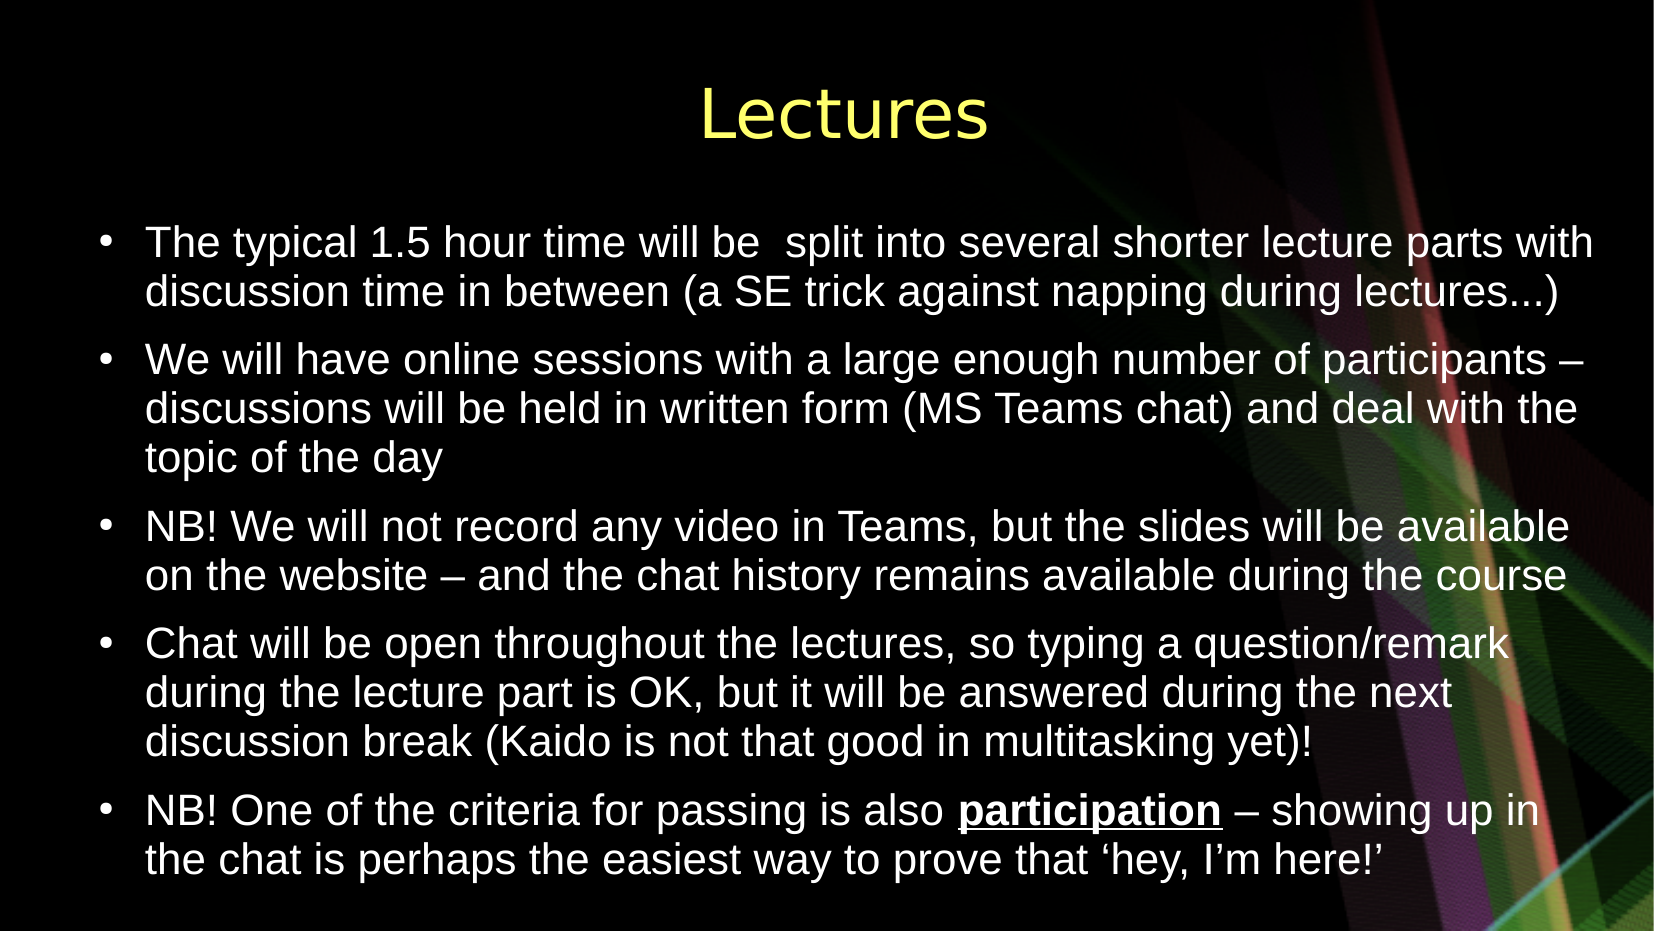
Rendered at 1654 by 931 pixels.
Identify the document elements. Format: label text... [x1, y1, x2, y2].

picture [0, 0, 1654, 931]
list The typical 1.5 hour time will be split into several shorter lecture parts with discussion time in between (a SE trick against napping during lectures...) We will have online sessions with a large enough number of participants – discussions will be held in written form (MS Teams chat) and deal with the topic of the day NB! We will not record any video in Teams, but the slides will be available on the website – and the chat history remains available during the course Chat will be open throughout the lectures, so typing a question/remark during the lecture part is OK, but it will be answered during the next discussion break (Kaido is not that good in multitasking yet)! NB! One of the criteria for passing is also participation – showing up in the chat is perhaps the easiest way to prove that ‘hey, I’m here!’ [82, 217, 1607, 898]
title Lectures [82, 37, 1607, 193]
